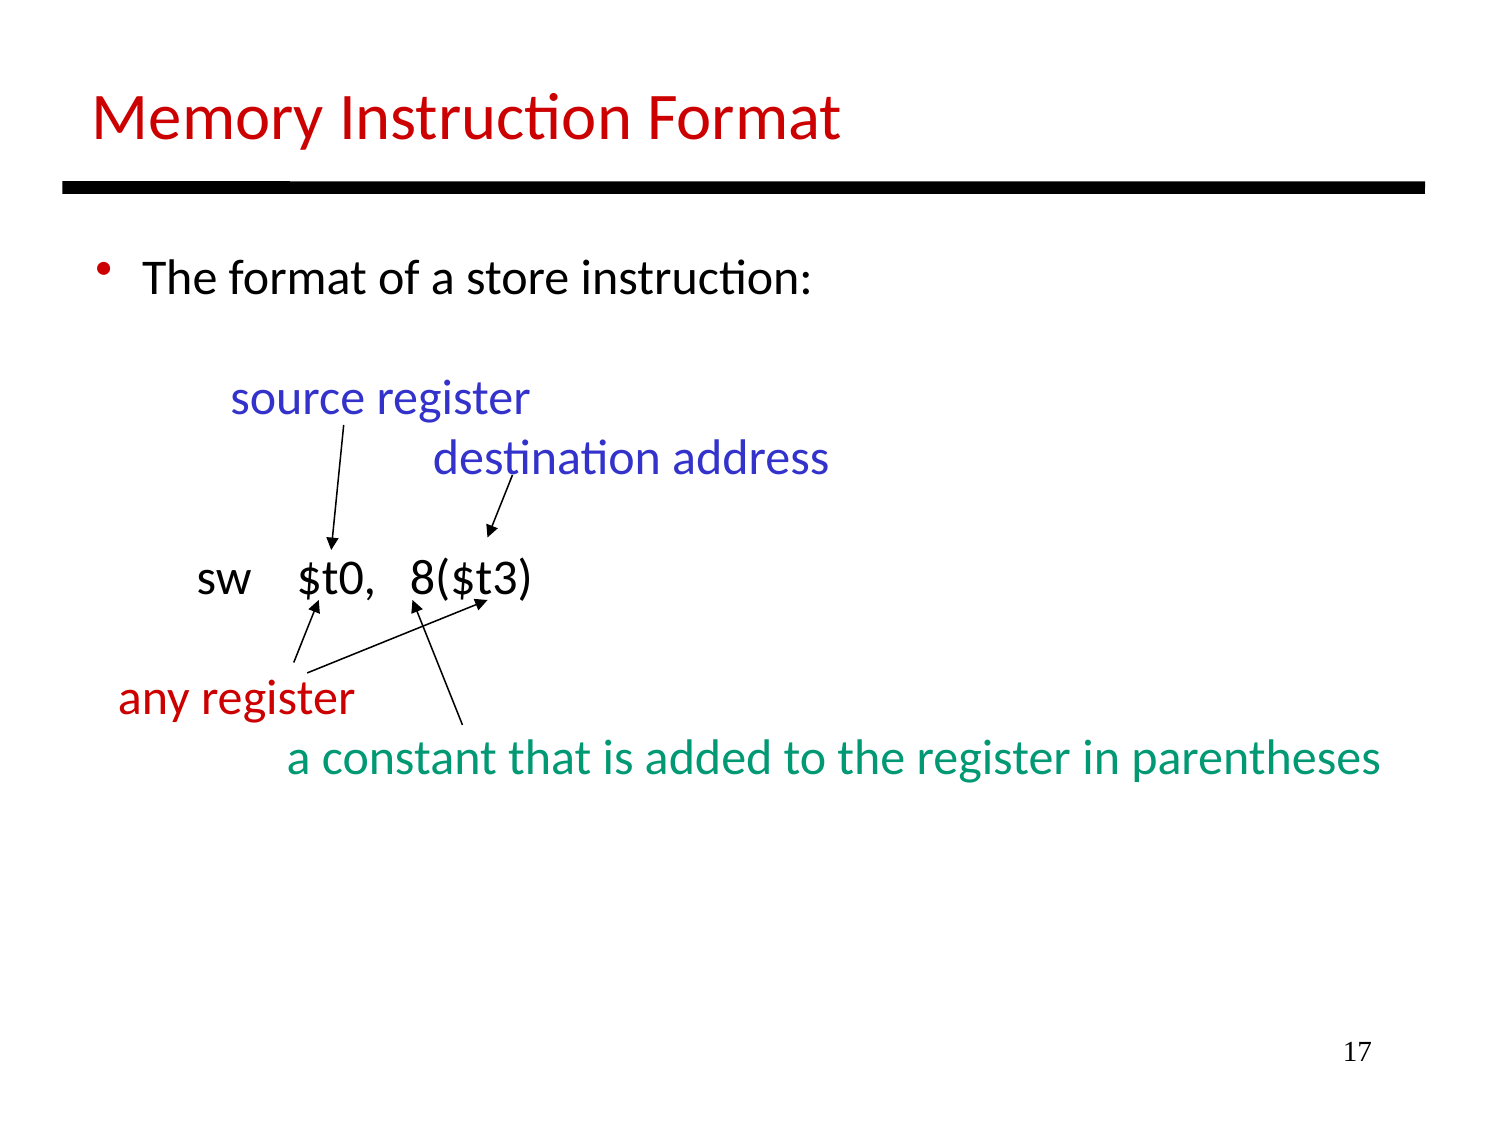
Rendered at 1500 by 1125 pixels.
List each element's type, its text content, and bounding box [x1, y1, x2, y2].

text_box Memory Instruction Format [77, 65, 858, 160]
slide_number <number> [1074, 1025, 1388, 1100]
text_box The format of a store instruction: source register destination address sw $t0, 8($t3) any register a constant that is added to the register in parentheses [80, 237, 1397, 793]
